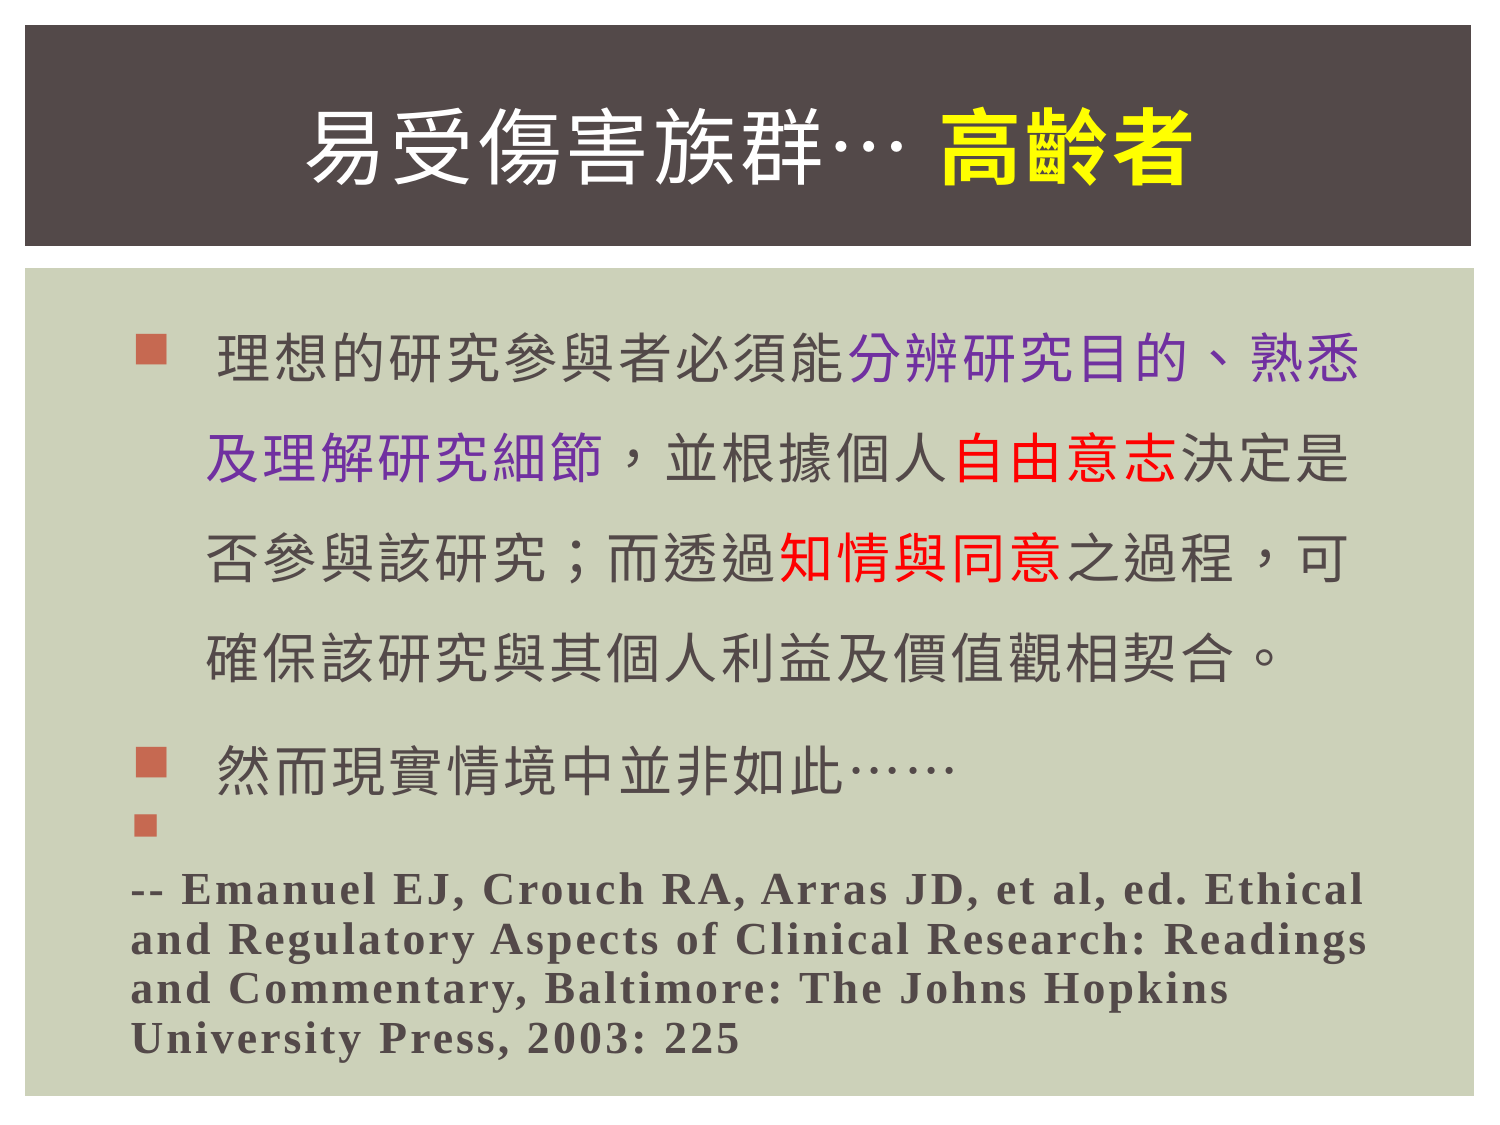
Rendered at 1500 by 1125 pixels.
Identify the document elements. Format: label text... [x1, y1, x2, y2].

list 理想的研究參與者必須能分辨研究目的、熟悉及理解研究細節，並根據個人自由意志決定是否參與該研究；而透過知情與同意之過程，可確保該研究與其個人利益及價值觀相契合。 然而現實情境中並非如此…… -- Emanuel EJ, Crouch RA, Arras JD, et al, ed. Ethical and Regulatory Aspects of Clinical Research: Readings and Commentary, Baltimore: The Johns Hopkins University Press, 2003: 225 [100, 281, 1388, 1083]
title 易受傷害族群… 高齡者 [62, 58, 1438, 232]
